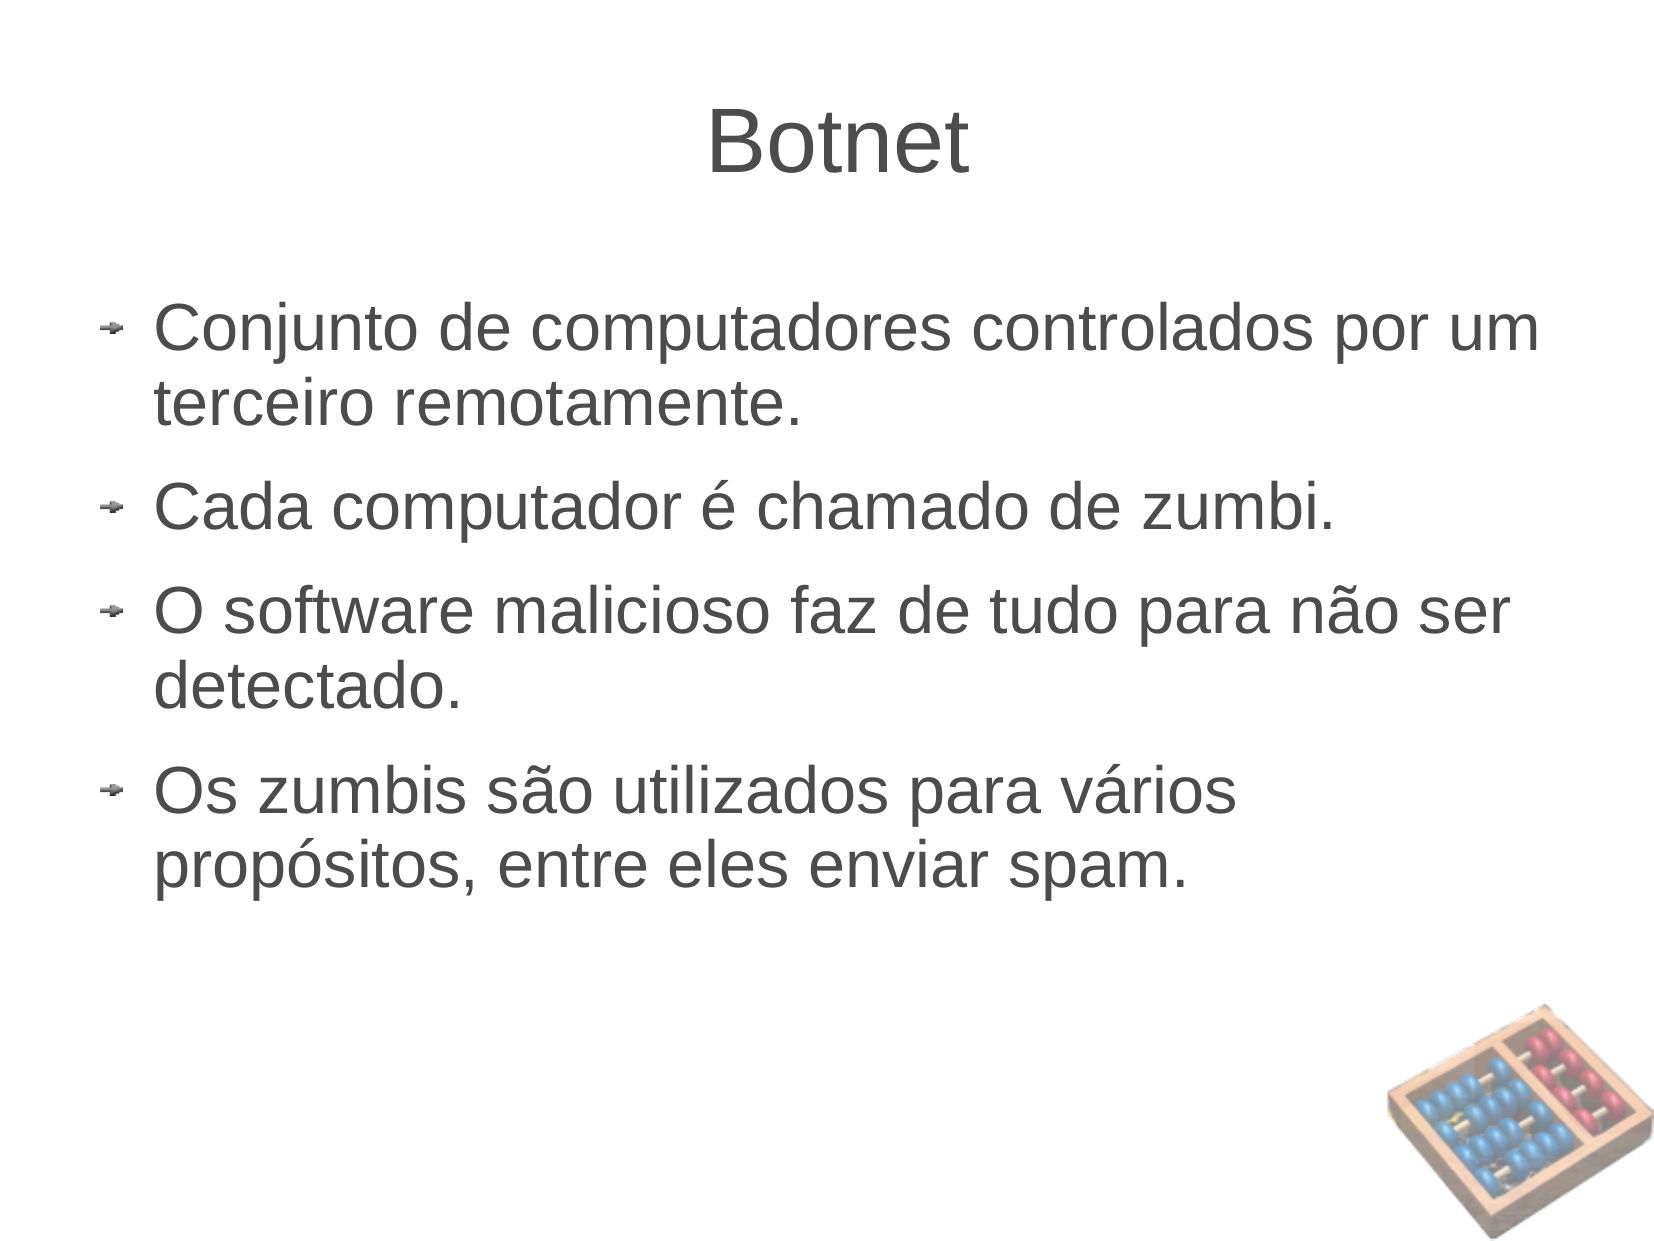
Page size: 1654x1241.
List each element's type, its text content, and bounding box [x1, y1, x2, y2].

title Botnet [75, 37, 1601, 245]
list Conjunto de computadores controlados por um terceiro remotamente. Cada computador é chamado de zumbi. O software malicioso faz de tudo para não ser detectado. Os zumbis são utilizados para vários propósitos, entre eles enviar spam. [82, 290, 1571, 1109]
